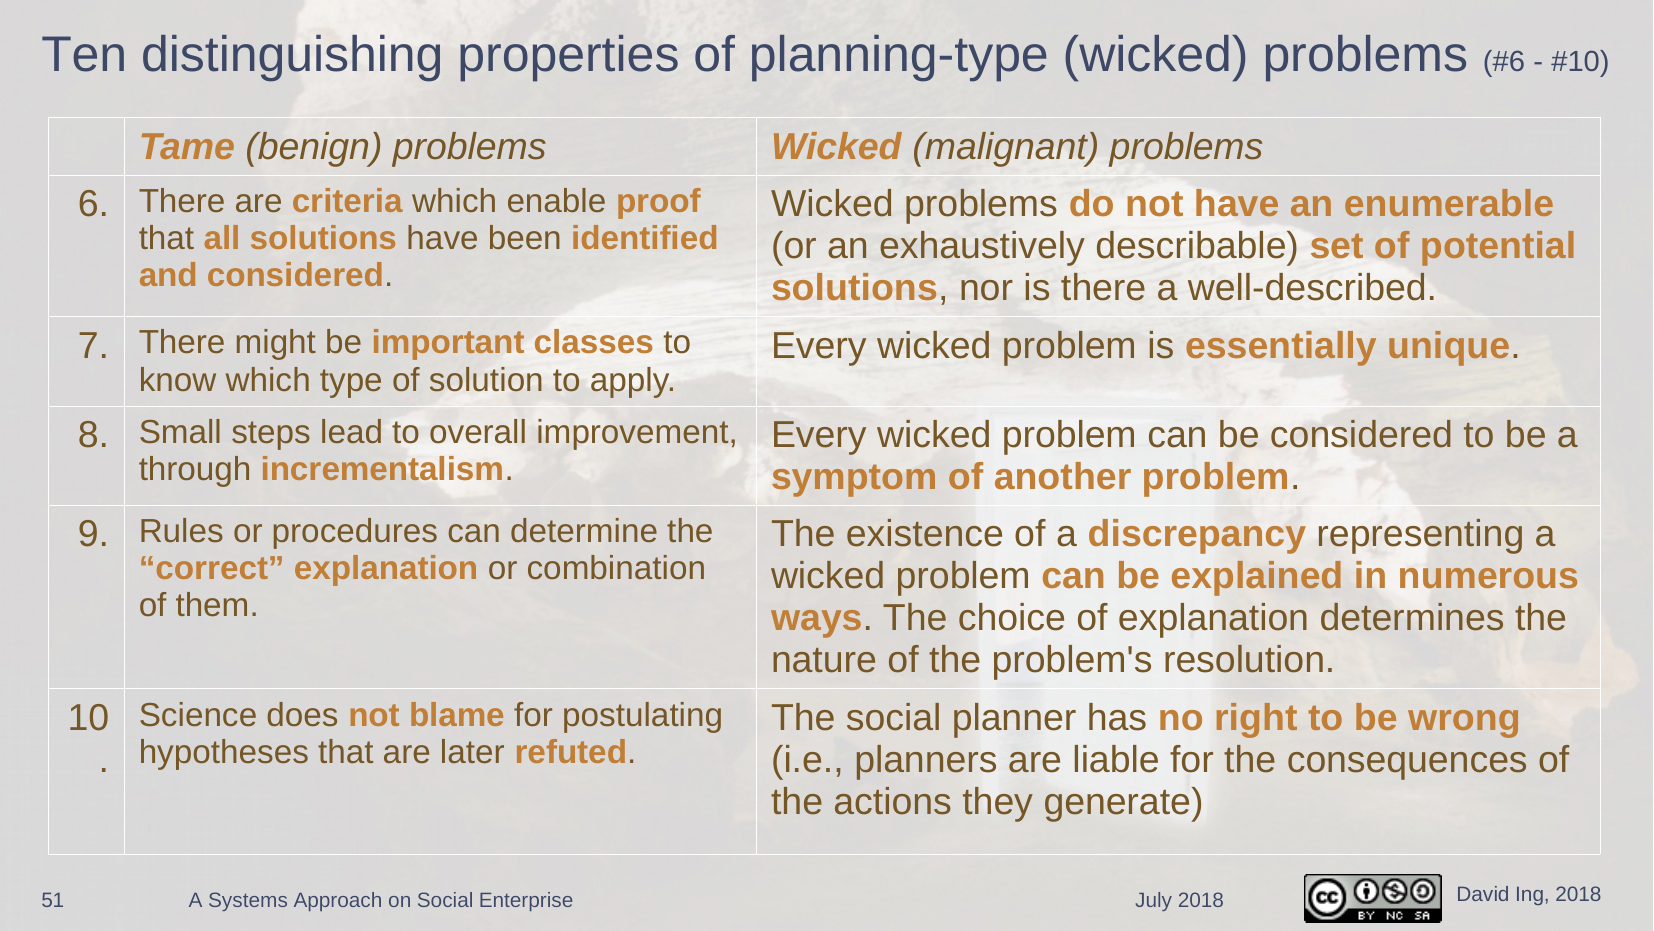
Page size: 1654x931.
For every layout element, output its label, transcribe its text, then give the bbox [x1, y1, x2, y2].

table_cell The social planner has no right to be wrong (i.e., planners are liable for the consequences of the actions they generate) [757, 689, 1600, 854]
table_cell Rules or procedures can determine the “correct” explanation or combination of them. [125, 506, 756, 688]
table_cell Small steps lead to overall improvement, through incrementalism. [125, 407, 756, 505]
table_header [49, 118, 124, 175]
table_cell 10. [49, 689, 124, 854]
table_cell Every wicked problem is essentially unique. [757, 317, 1600, 406]
table_cell There are criteria which enable proof that all solutions have been identified and considered. [125, 176, 756, 316]
table_cell 8. [49, 407, 124, 505]
table_cell There might be important classes to know which type of solution to apply. [125, 317, 756, 406]
table_cell The existence of a discrepancy representing a wicked problem can be explained in numerous ways. The choice of explanation determines the nature of the problem's resolution. [757, 506, 1600, 688]
table_cell 6. [49, 176, 124, 316]
title Ten distinguishing properties of planning-type (wicked) problems (#6 - #10) [41, 30, 1613, 126]
table_cell Pursuits: [0, 0, 1653, 931]
table_header Tame (benign) problems [125, 118, 756, 175]
table_cell Science does not blame for postulating hypotheses that are later refuted. [125, 689, 756, 854]
table_header Wicked (malignant) problems [757, 118, 1600, 175]
table_cell 7. [49, 317, 124, 406]
table_cell Every wicked problem can be considered to be a symptom of another problem. [757, 407, 1600, 505]
picture [1304, 874, 1442, 923]
table_cell 9. [49, 506, 124, 688]
table_cell Wicked problems do not have an enumerable (or an exhaustively describable) set of potential solutions, nor is there a well-described. [757, 176, 1600, 316]
